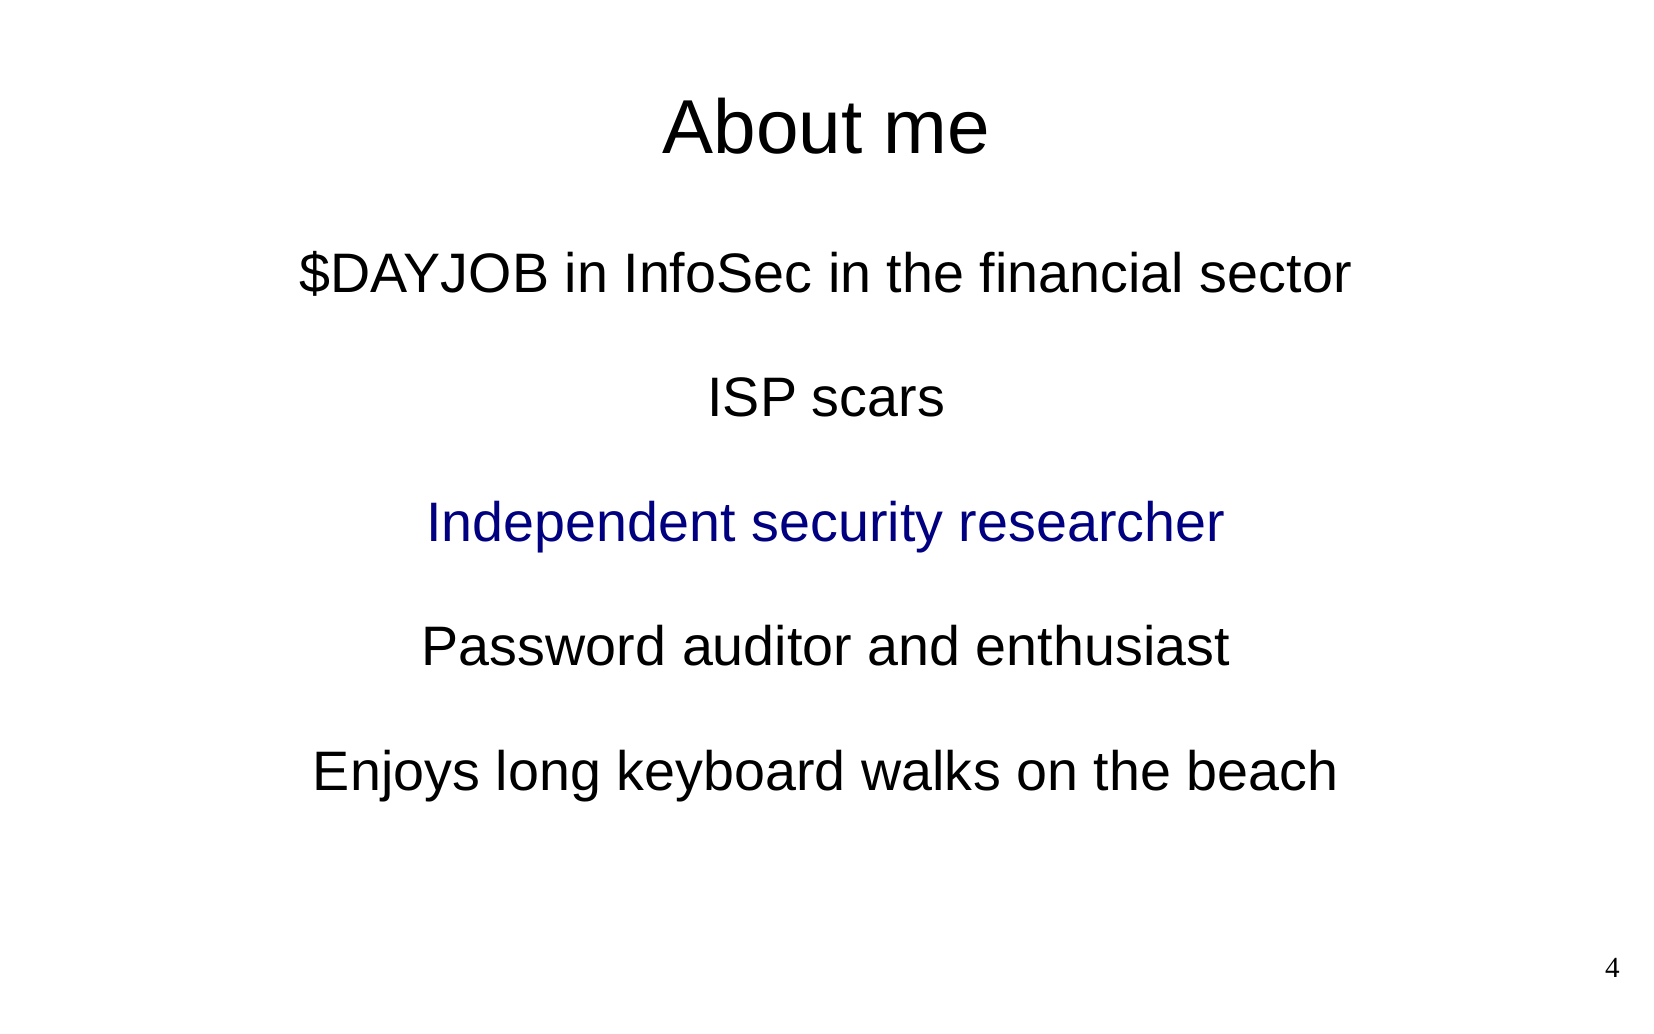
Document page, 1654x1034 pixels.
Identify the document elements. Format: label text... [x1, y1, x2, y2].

subtitle $DAYJOB in InfoSec in the financial sector ISP scars Independent security researcher Password auditor and enthusiast Enjoys long keyboard walks on the beach [82, 241, 1571, 842]
text_box <number> [1560, 951, 1621, 1023]
title About me [82, 41, 1571, 214]
